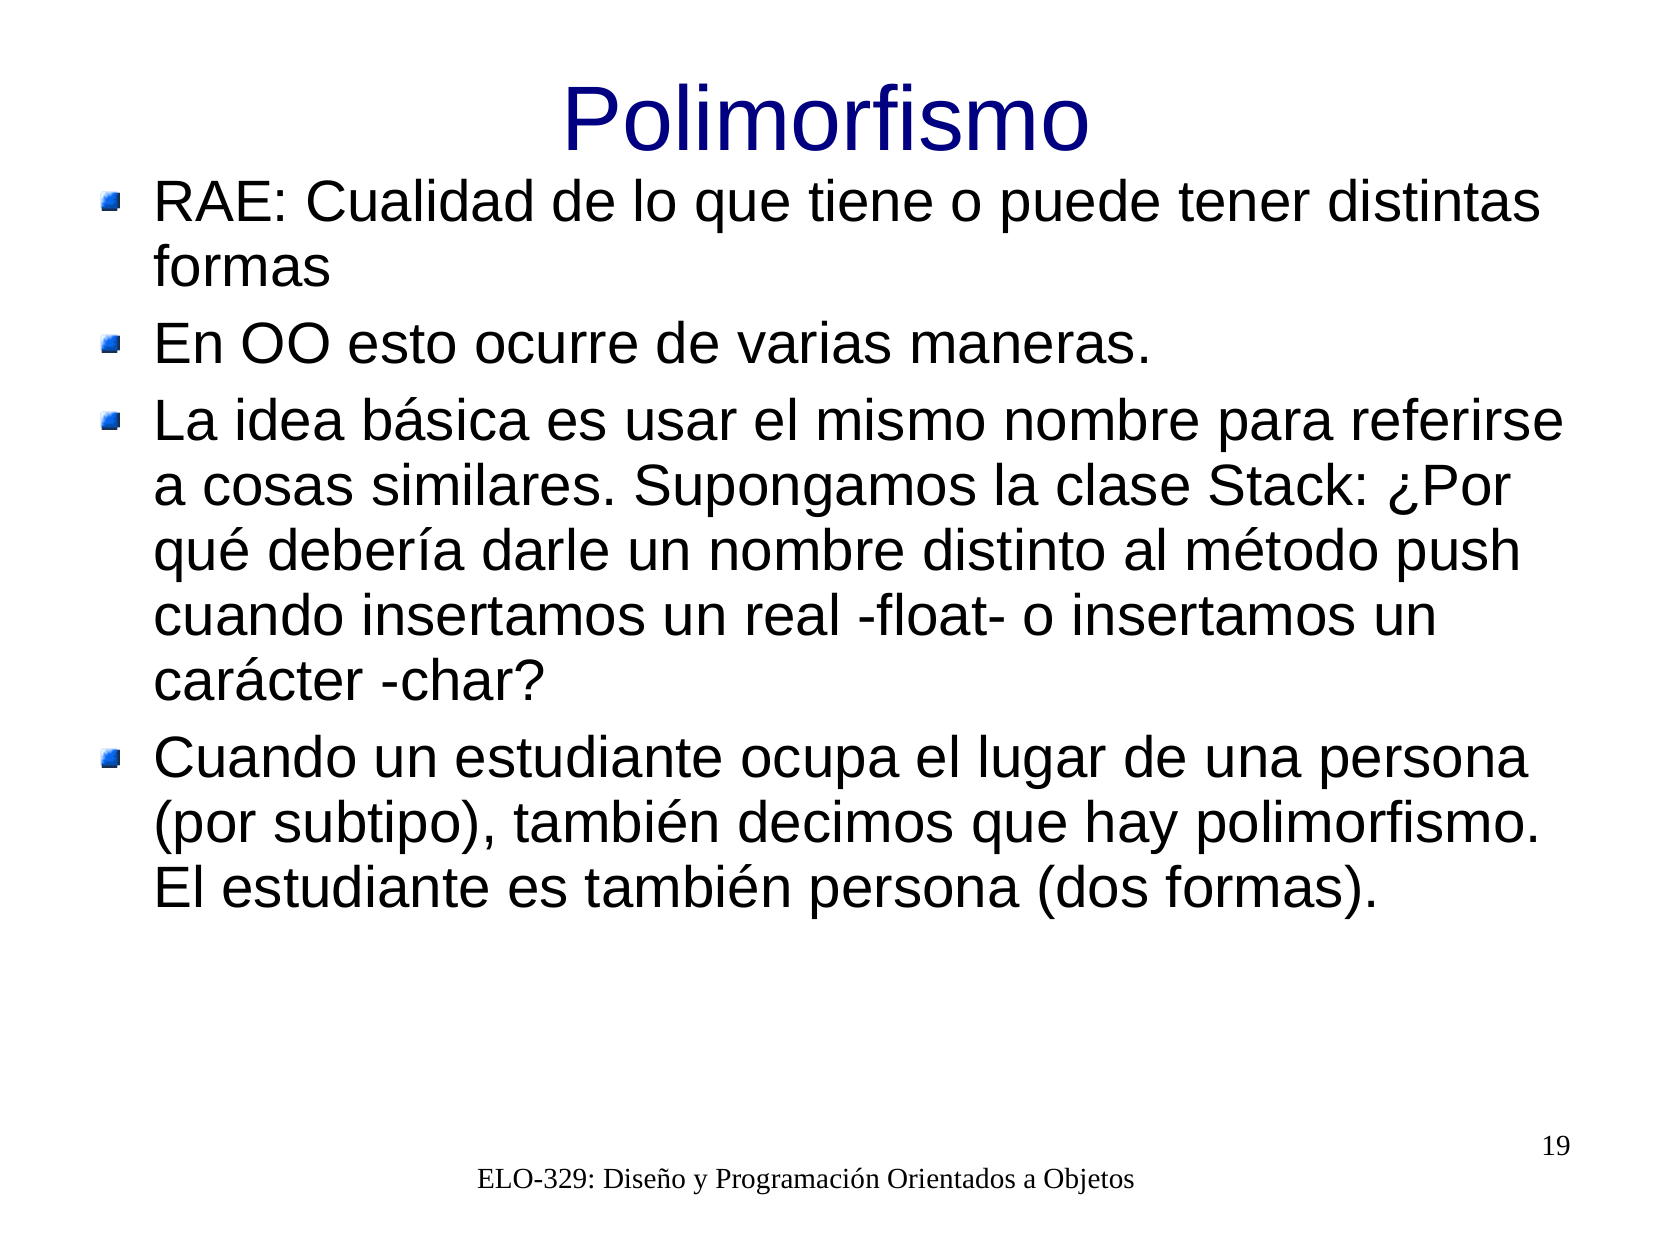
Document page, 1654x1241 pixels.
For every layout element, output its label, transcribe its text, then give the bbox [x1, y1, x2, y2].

list RAE: Cualidad de lo que tiene o puede tener distintas formas En OO esto ocurre de varias maneras. La idea básica es usar el mismo nombre para referirse a cosas similares. Supongamos la clase Stack: ¿Por qué debería darle un nombre distinto al método push cuando insertamos un real -float- o insertamos un carácter -char? Cuando un estudiante ocupa el lugar de una persona (por subtipo), también decimos que hay polimorfismo. El estudiante es también persona (dos formas). [82, 169, 1571, 1171]
title Polimorfismo [82, 49, 1571, 169]
